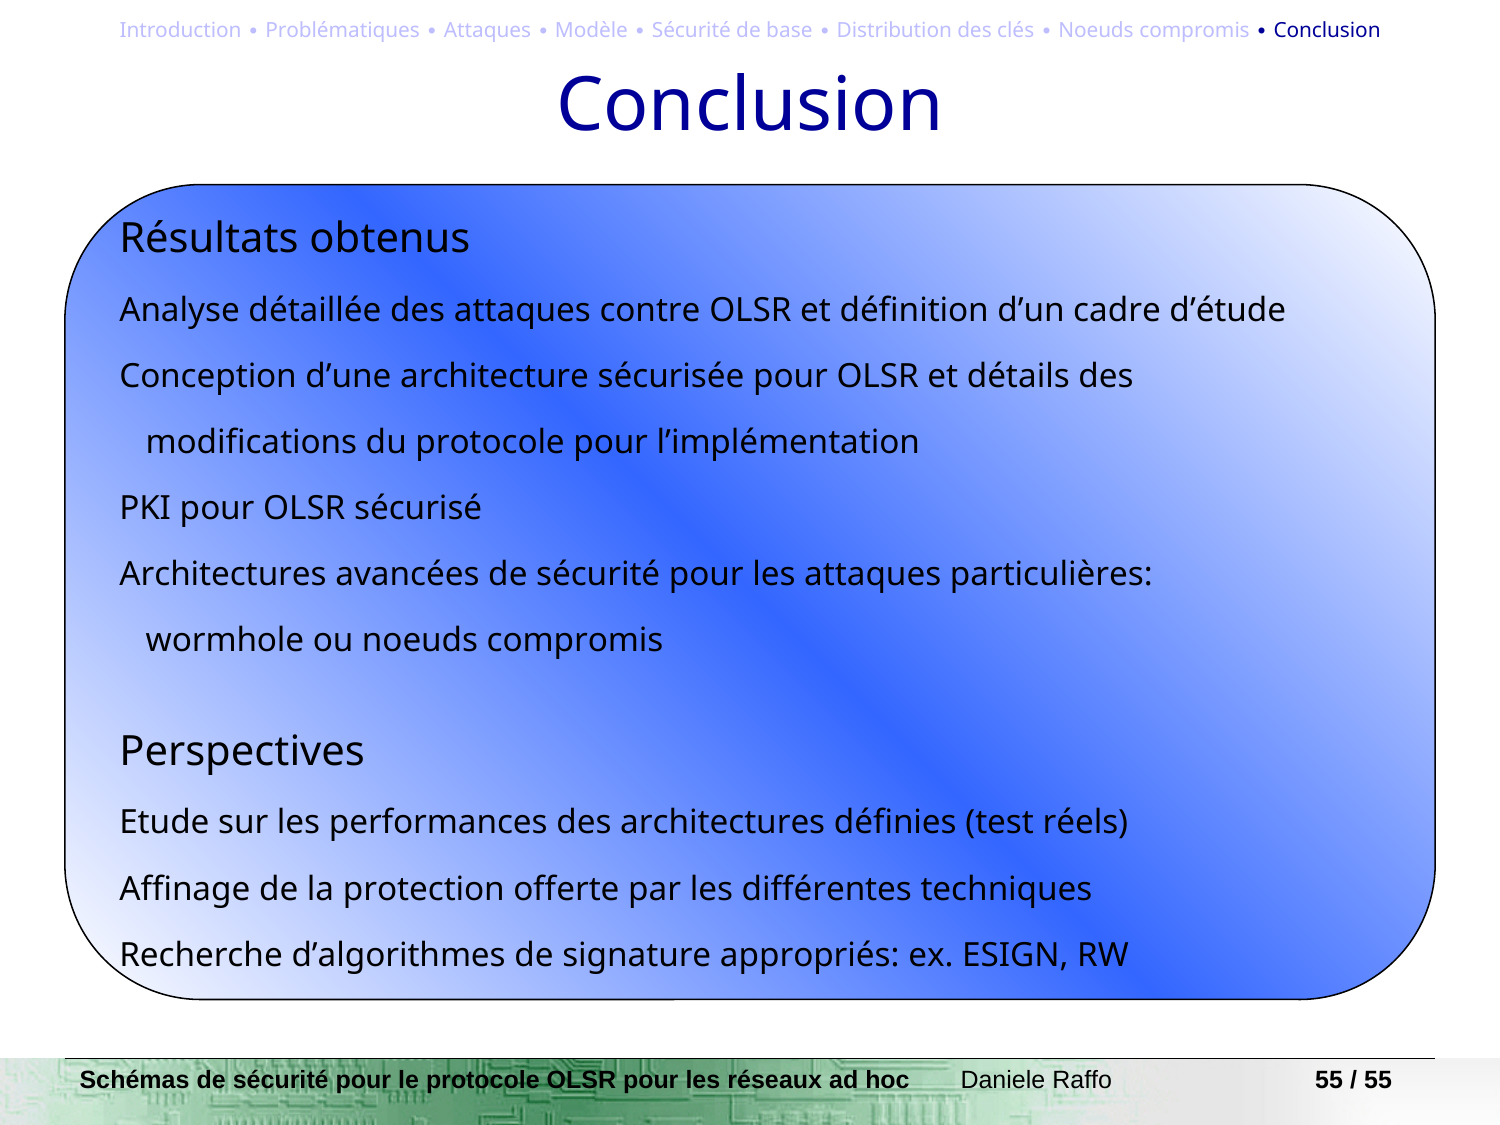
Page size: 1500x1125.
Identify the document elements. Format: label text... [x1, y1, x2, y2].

text_box Conclusion [64, 52, 1436, 161]
picture [0, 1058, 1500, 1125]
text_box Introduction ∙ Problématiques ∙ Attaques ∙ Modèle ∙ Sécurité de base ∙ Distribution des clés ∙ Noeuds compromis ∙ Conclusion [0, 7, 1500, 52]
text_box Schémas de sécurité pour le protocole OLSR pour les réseaux ad hoc Daniele Raffo [64, 1058, 1436, 1103]
text_box Résultats obtenus Analyse détaillée des attaques contre OLSR et définition d’un cadre d’étude Conception d’une architecture sécurisée pour OLSR et détails des modifications du protocole pour l’implémentation PKI pour OLSR sécurisé Architectures avancées de sécurité pour les attaques particulières: wormhole ou noeuds compromis Perspectives Etude sur les performances des architectures définies (test réels) Affinage de la protection offerte par les différentes techniques Recherche d’algorithmes de signature appropriés: ex. ESIGN, RW [64, 184, 1436, 1000]
